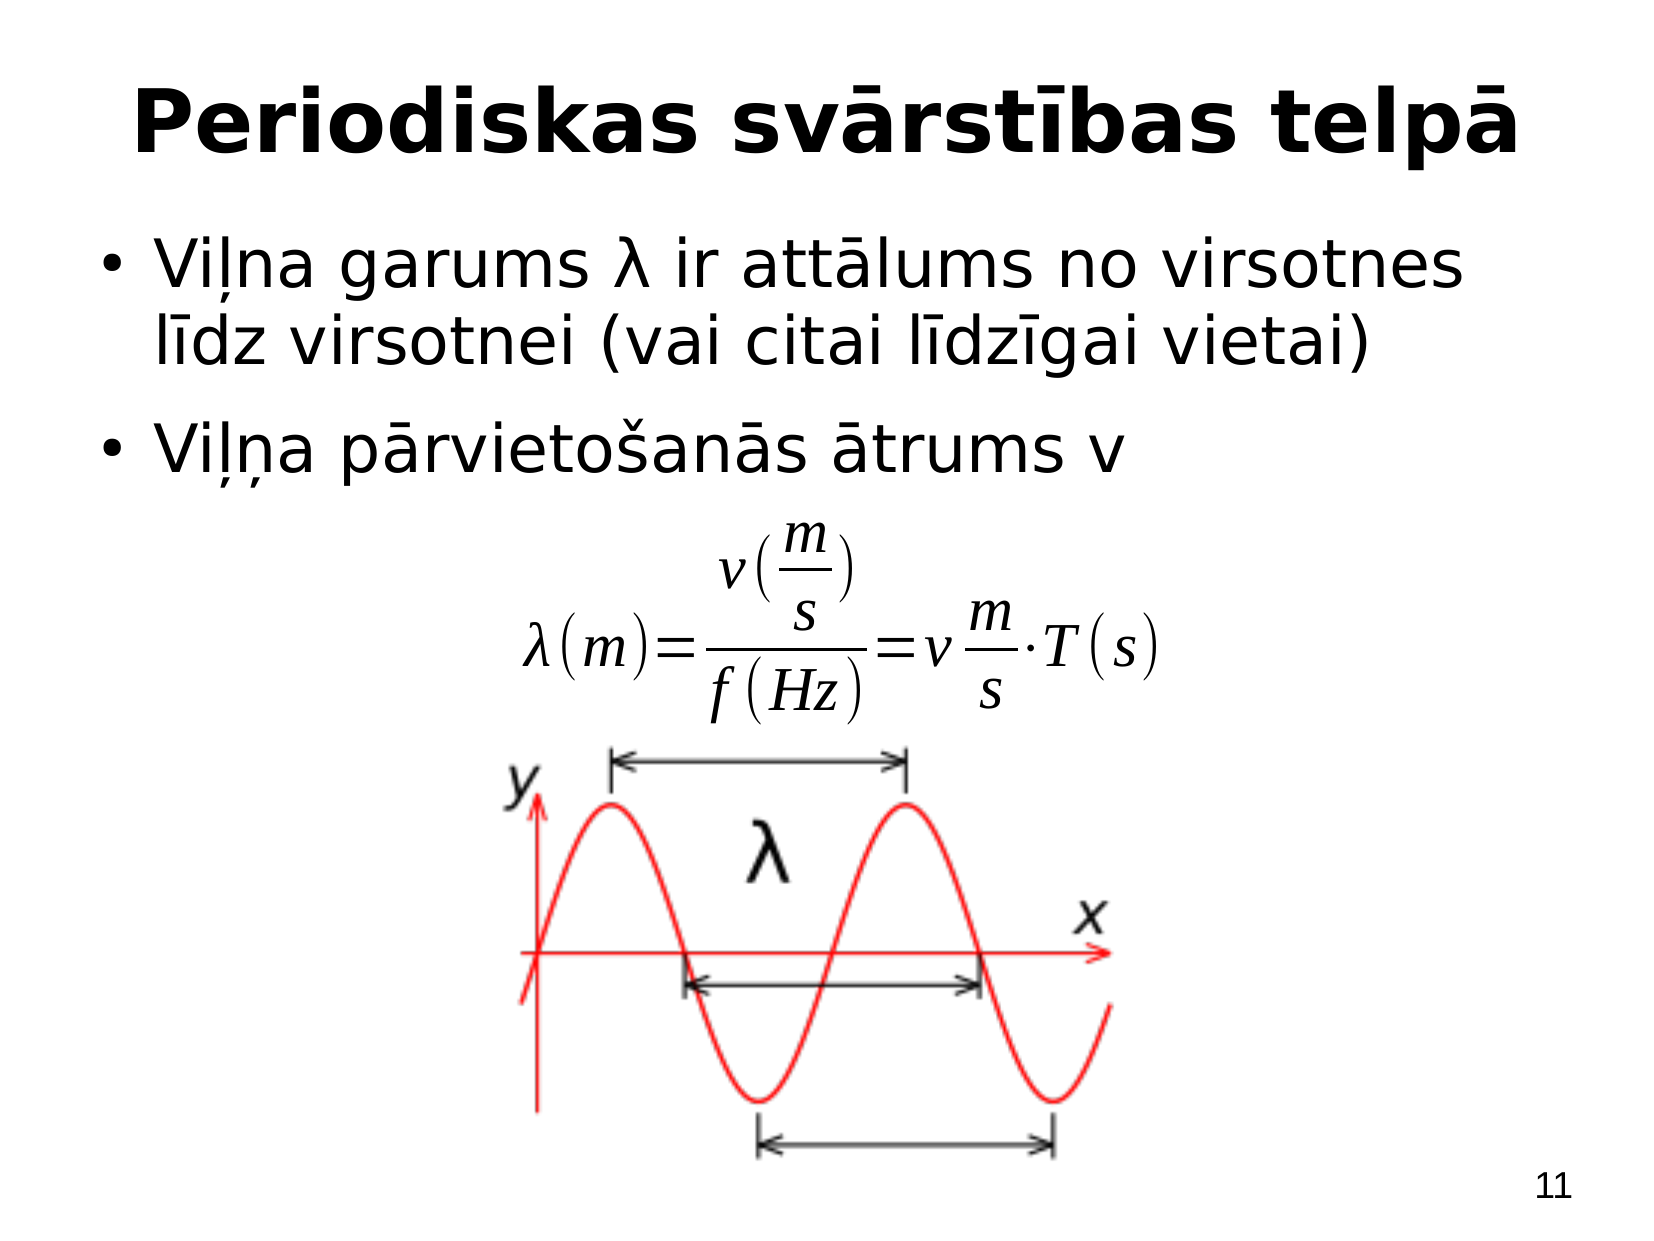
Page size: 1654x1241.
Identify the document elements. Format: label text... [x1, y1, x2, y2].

chart [519, 496, 1162, 728]
title Periodiskas svārstības telpā [82, 49, 1571, 196]
picture [483, 726, 1138, 1185]
list Viļna garums λ ir attālums no virsotnes līdz virsotnei (vai citai līdzīgai vietai) Viļņa pārvietošanās ātrums v [82, 225, 1538, 683]
